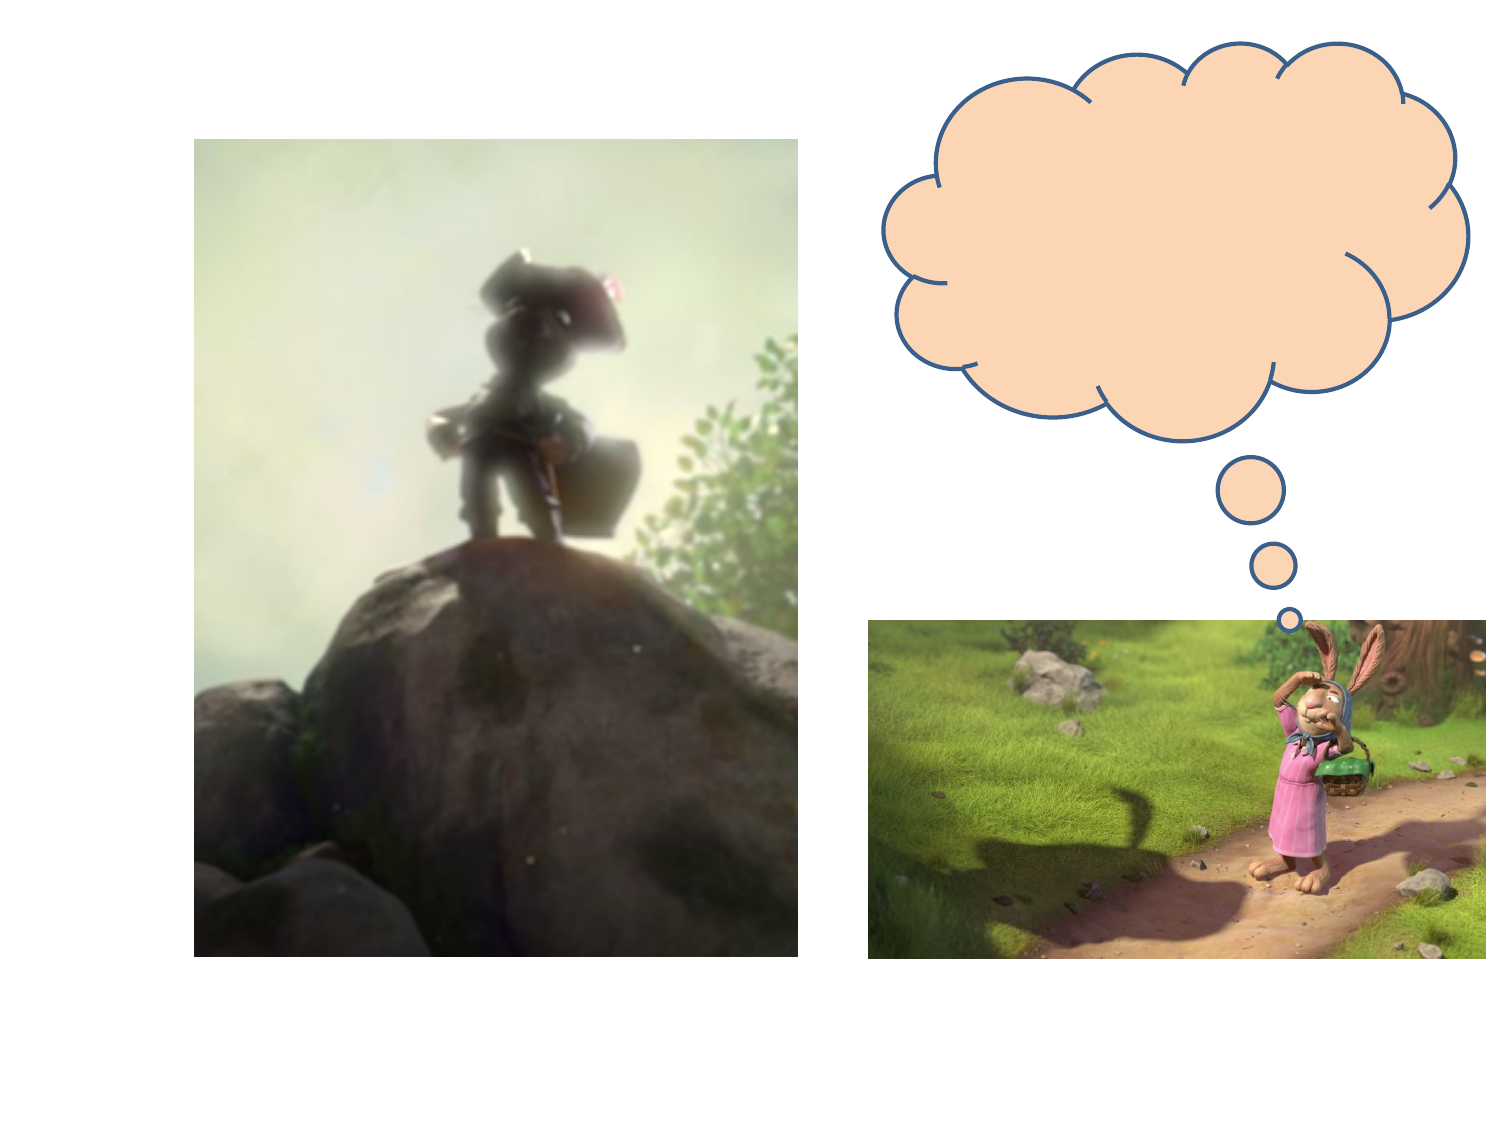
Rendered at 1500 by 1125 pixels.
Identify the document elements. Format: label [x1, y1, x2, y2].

picture [194, 139, 798, 957]
text_box [1217, 457, 1284, 524]
picture [868, 620, 1486, 959]
text_box [1278, 609, 1301, 632]
text_box [1251, 543, 1296, 588]
text_box [883, 43, 1469, 442]
